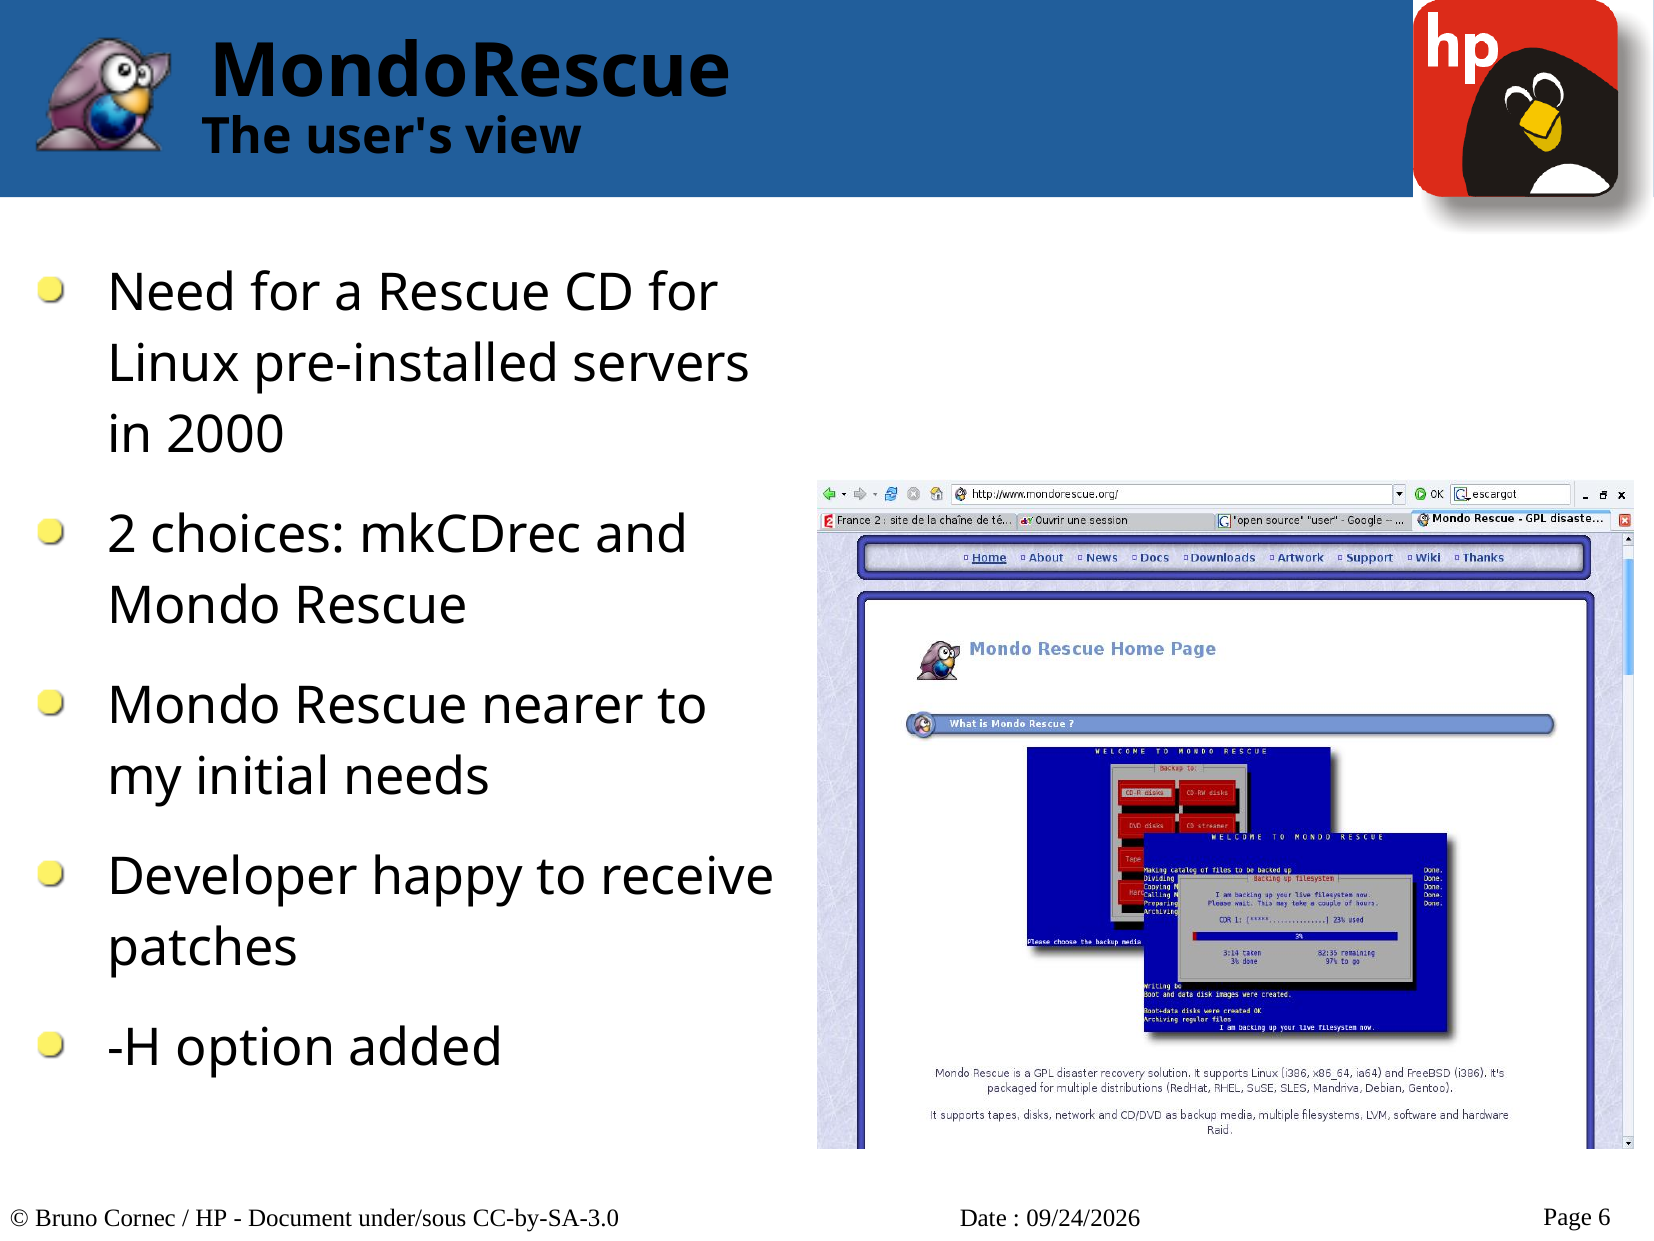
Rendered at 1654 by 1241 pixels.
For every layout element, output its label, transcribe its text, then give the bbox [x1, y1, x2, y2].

title The user's view [201, 32, 1190, 241]
picture [36, 1030, 67, 1061]
picture [0, 0, 211, 199]
list Need for a Rescue CD for Linux pre-installed servers in 2000 2 choices: mkCDrec and Mondo Rescue Mondo Rescue nearer to my initial needs Developer happy to receive patches -H option added [24, 255, 780, 978]
picture [1413, 0, 1654, 235]
picture [817, 479, 1634, 1149]
